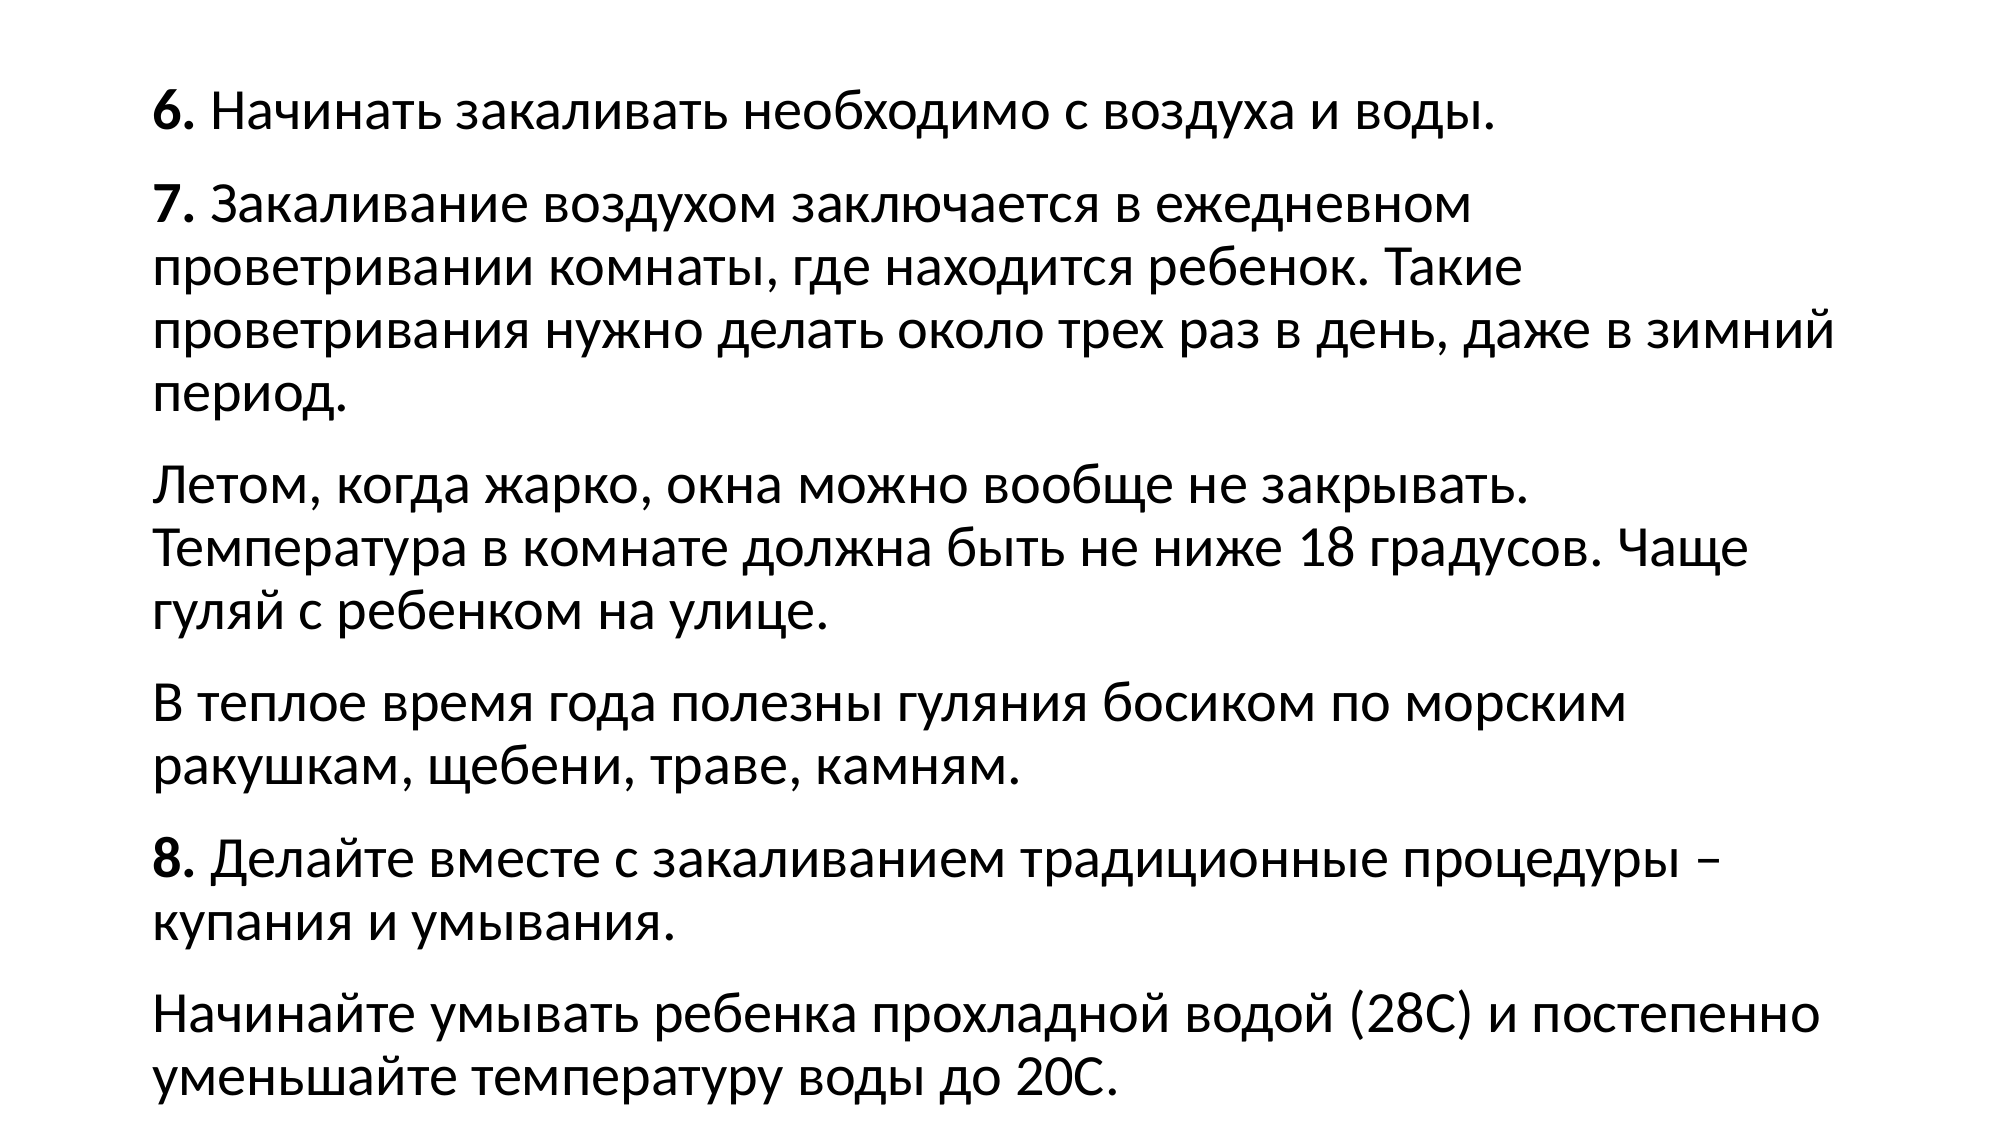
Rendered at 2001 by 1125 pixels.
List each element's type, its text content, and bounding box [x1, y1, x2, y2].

list 6. Начинать закаливать необходимо с воздуха и воды. 7. Закаливание воздухом заключается в ежедневном проветривании комнаты, где находится ребенок. Такие проветривания нужно делать около трех раз в день, даже в зимний период. Летом, когда жарко, окна можно вообще не закрывать. Температура в комнате должна быть не ниже 18 градусов. Чаще гуляй с ребенком на улице. В теплое время года полезны гуляния босиком по морским ракушкам, щебени, траве, камням. 8. Делайте вместе с закаливанием традиционные процедуры – купания и умывания. Начинайте умывать ребенка прохладной водой (28С) и постепенно уменьшайте температуру воды до 20С. 9. Также можете проводить обливания: купайте ребенка в теплой воде (36 С) в течение 8 минут, после этого облейте малыша более прохладной водой. Каждые 5 дней снижайте температуру воды для обливаний на один градус, необходимо свести ее к температуре не меньше 28С. 10. Перед тем, как вы начнете закаливать ребенка, попробуйте закаливание сами, чтобы иметь свое представление об этом процессе. [137, 71, 1863, 1014]
